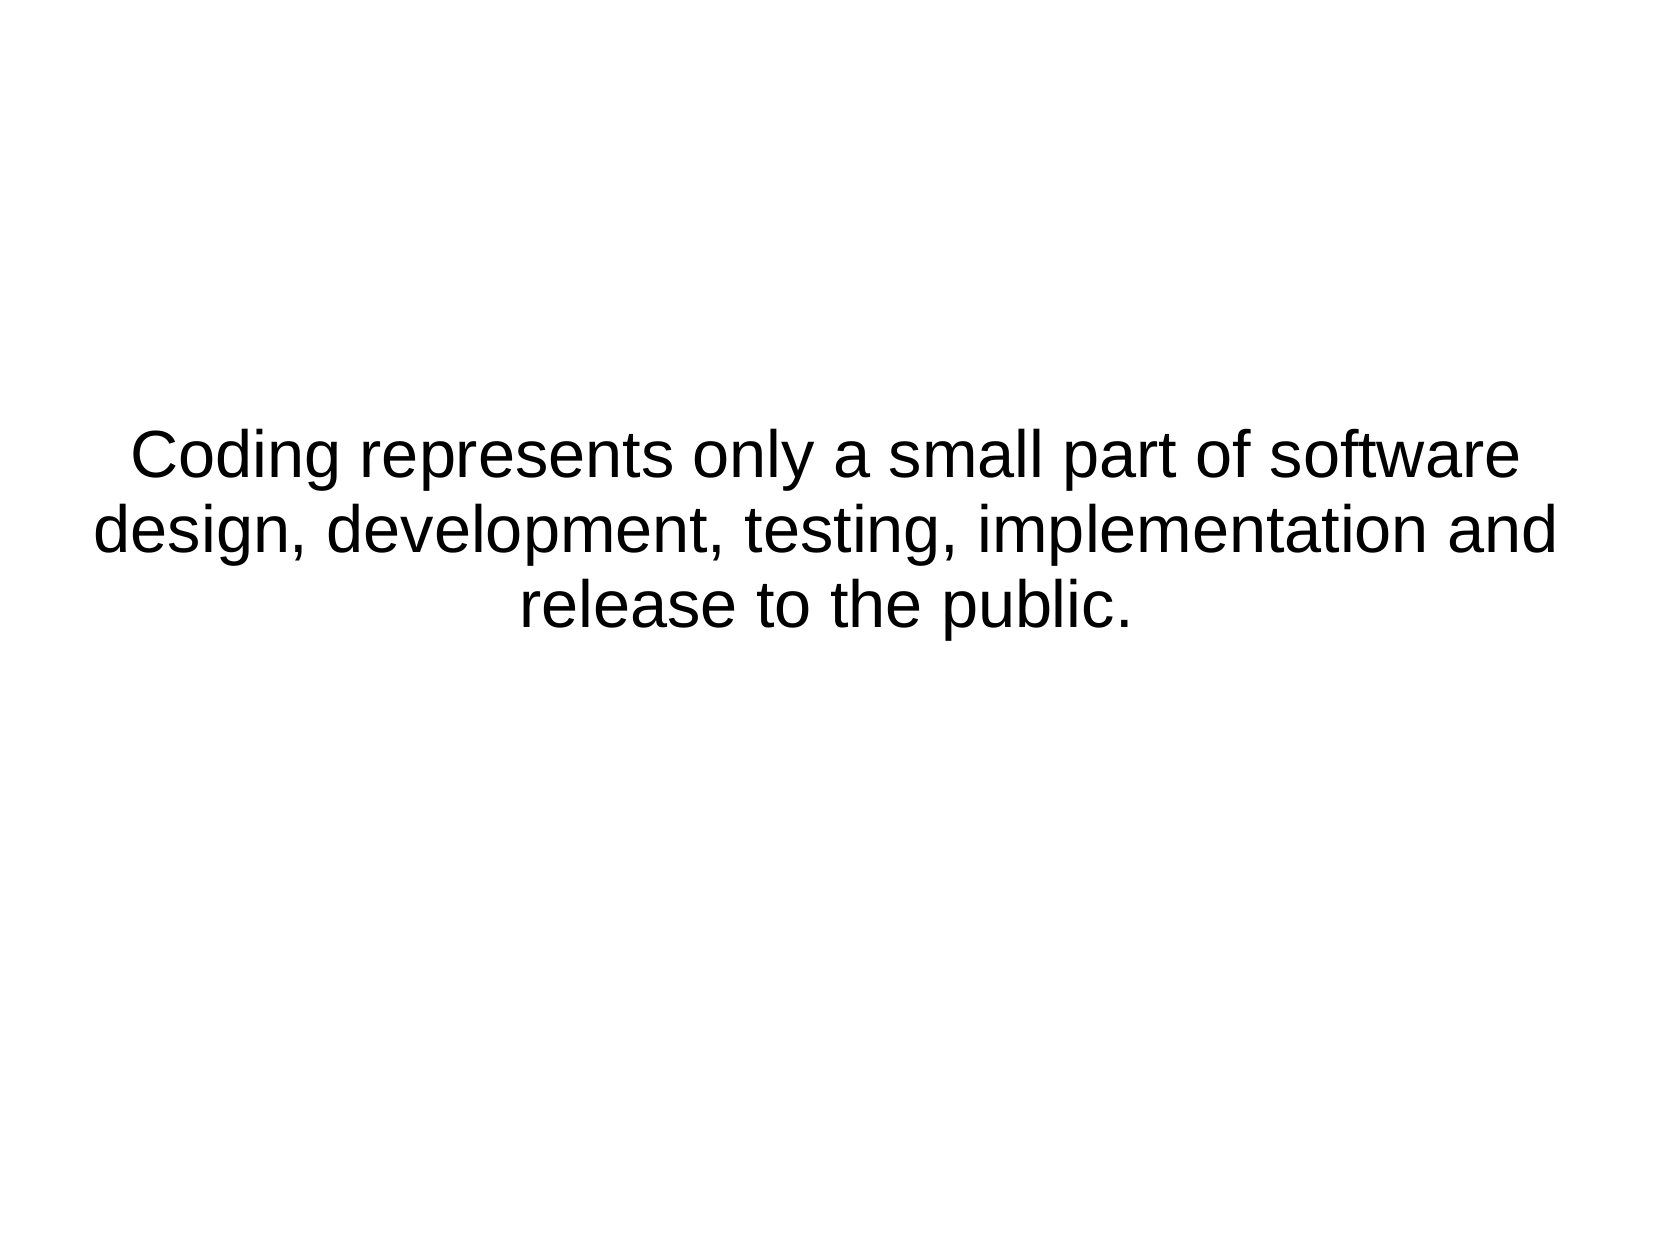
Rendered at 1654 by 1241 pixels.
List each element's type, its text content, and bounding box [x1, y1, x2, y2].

subtitle Coding represents only a small part of software design, development, testing, implementation and release to the public. [82, 49, 1571, 1010]
